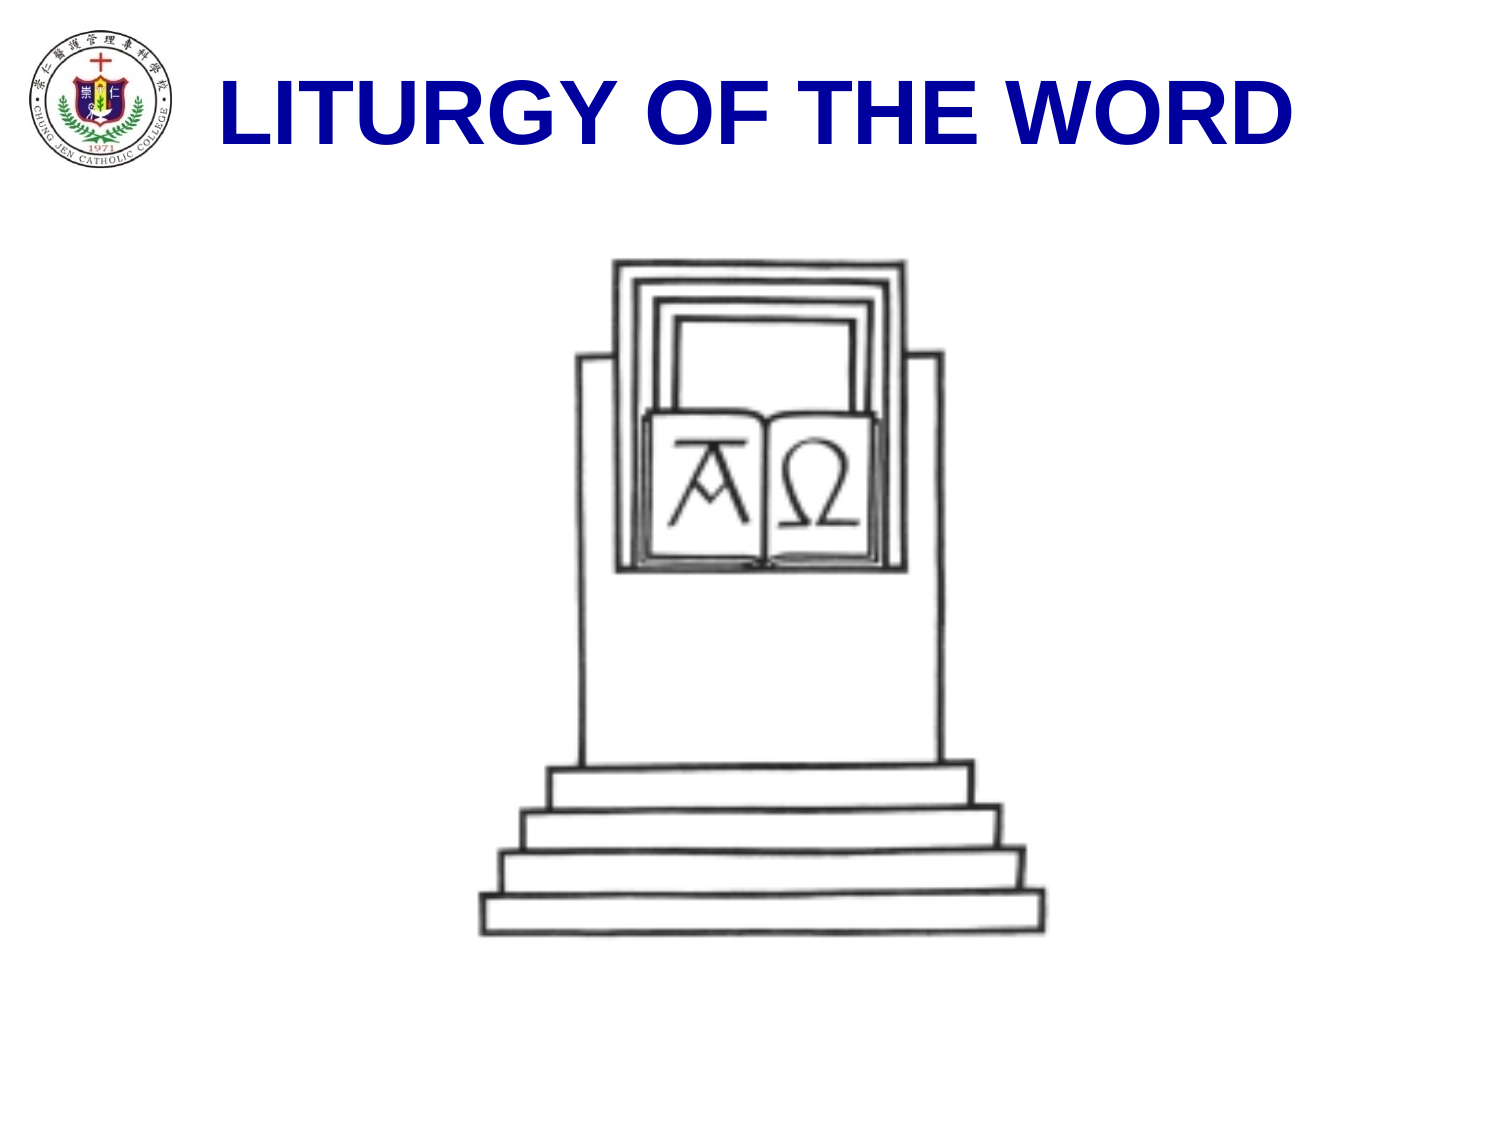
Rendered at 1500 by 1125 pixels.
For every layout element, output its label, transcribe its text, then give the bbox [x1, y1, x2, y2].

picture [454, 231, 1076, 971]
title LITURGY OF THE WORD [150, 31, 1365, 185]
